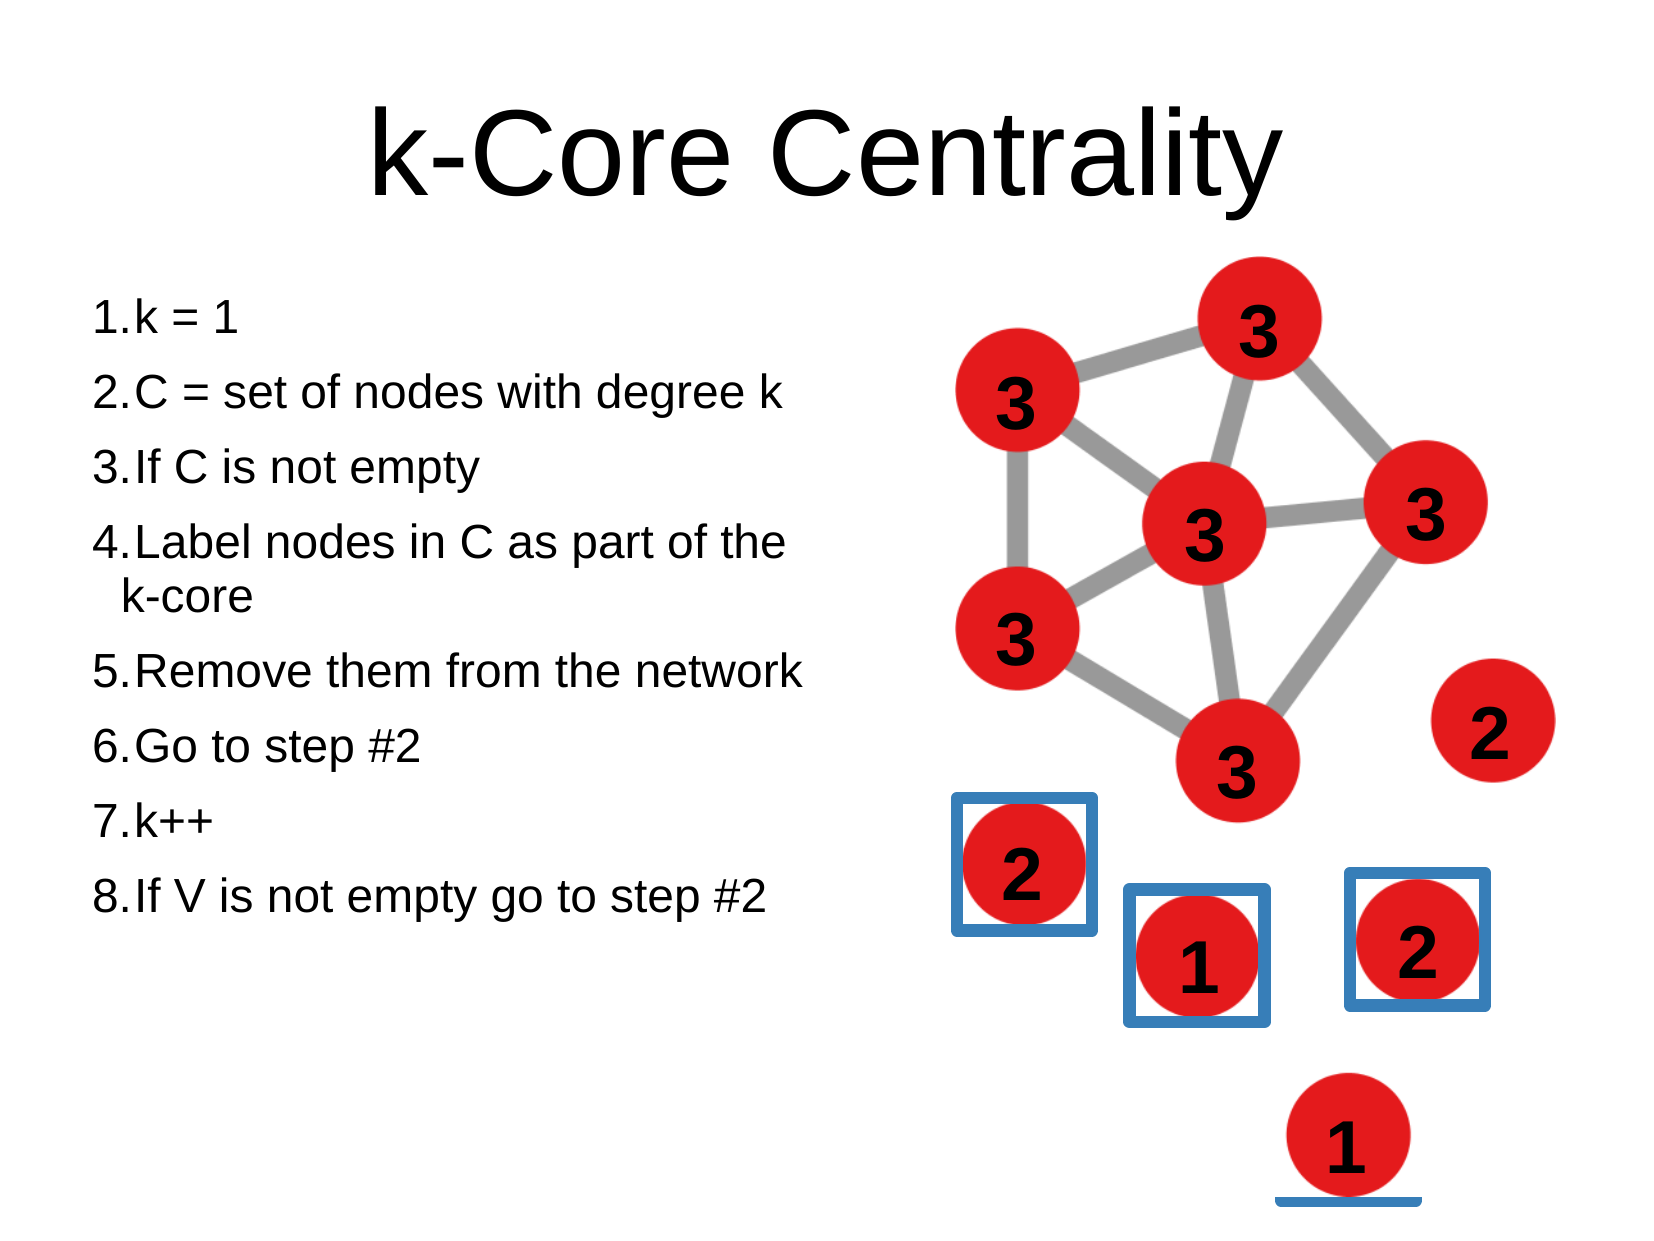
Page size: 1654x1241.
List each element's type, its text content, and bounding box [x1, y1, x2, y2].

text_box 3 [1170, 486, 1242, 572]
list k = 1 C = set of nodes with degree k If C is not empty Label nodes in C as part of the k-core Remove them from the network Go to step #2 k++ If V is not empty go to step #2 [82, 290, 809, 1010]
text_box 3 [1223, 281, 1296, 368]
text_box 2 [1383, 903, 1455, 989]
text_box 1 [1163, 918, 1236, 1004]
picture [963, 804, 1086, 924]
text_box 3 [1201, 723, 1273, 809]
text_box 3 [981, 589, 1053, 676]
picture [955, 256, 1556, 1198]
text_box 2 [986, 825, 1059, 911]
title k-Core Centrality [82, 49, 1571, 257]
text_box 1 [1311, 1098, 1383, 1184]
text_box 2 [1455, 683, 1527, 770]
text_box 3 [981, 353, 1053, 440]
text_box 3 [1390, 465, 1462, 551]
